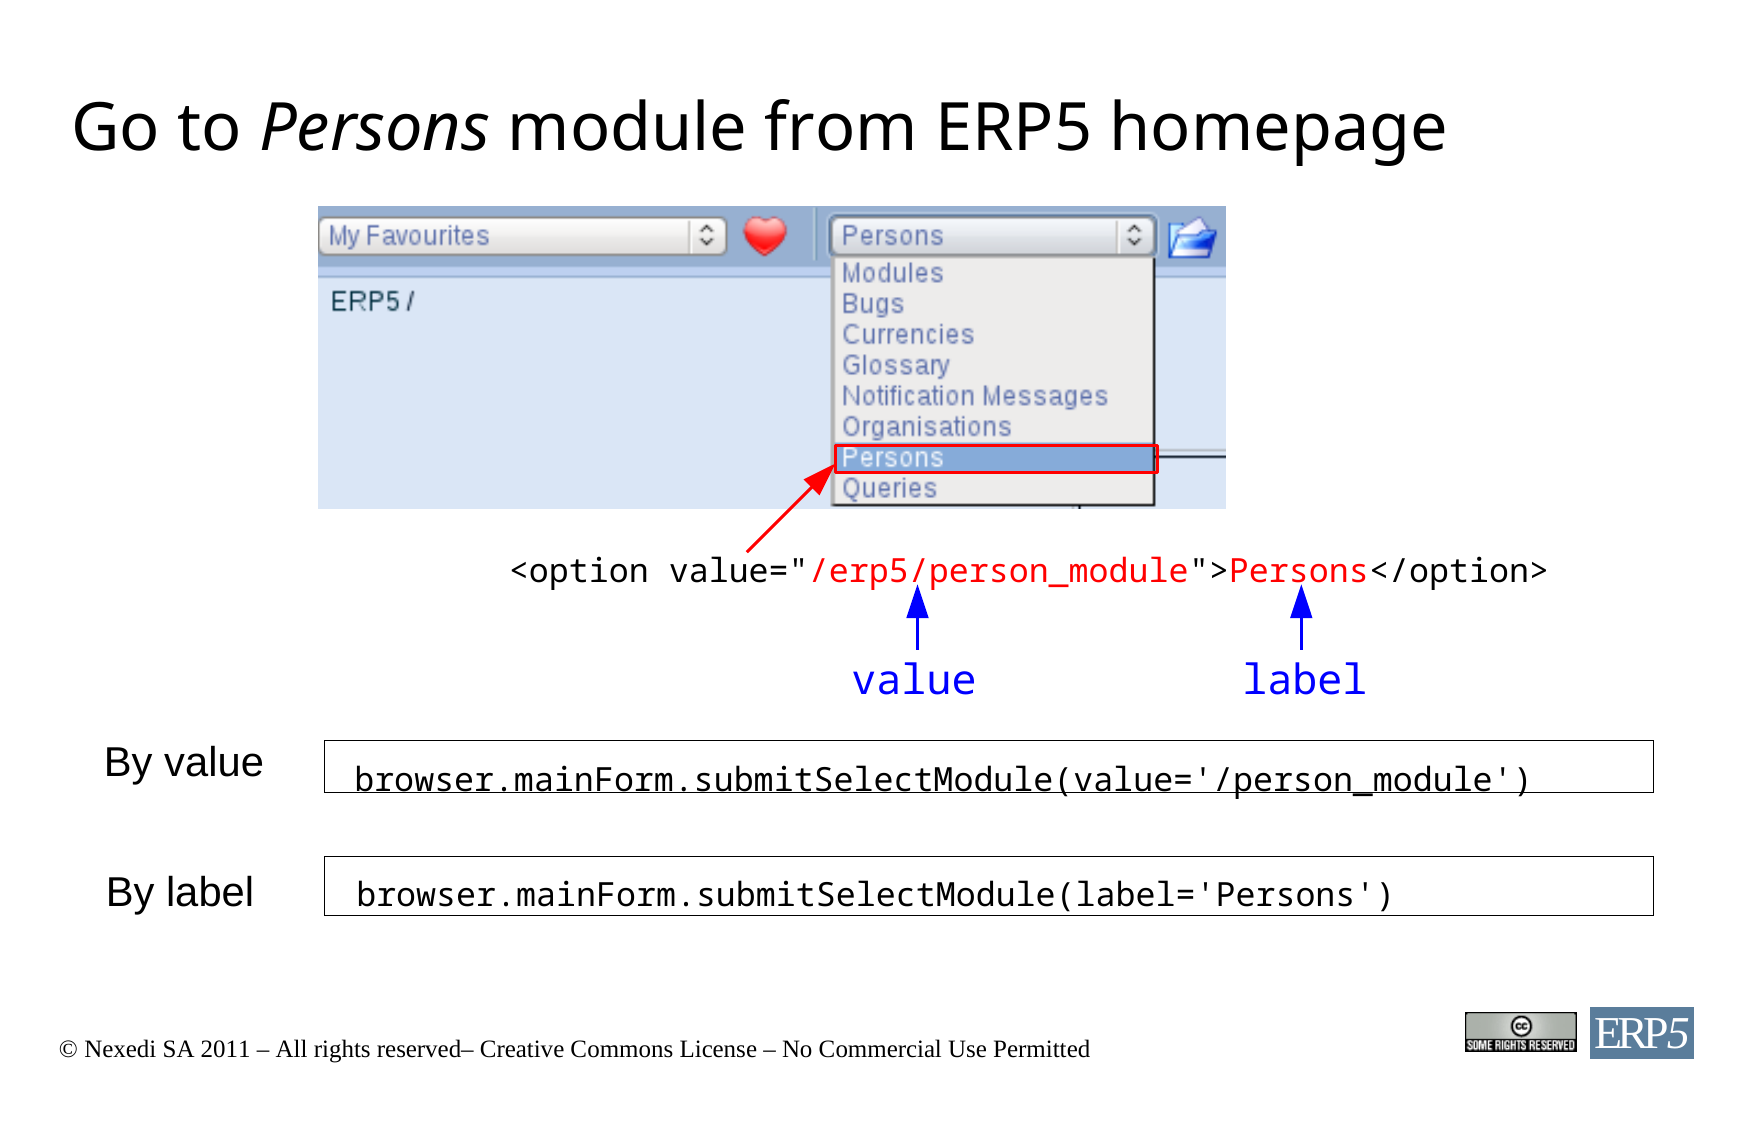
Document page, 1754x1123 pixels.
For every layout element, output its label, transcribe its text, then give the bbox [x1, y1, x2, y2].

text_box value [851, 649, 977, 696]
text_box By label [105, 868, 255, 916]
text_box <option value="/erp5/person_module">Persons</option> [509, 546, 1550, 585]
text_box By value [103, 738, 264, 786]
picture [1465, 1012, 1577, 1052]
text_box [324, 740, 1654, 793]
text_box browser.mainForm.submitSelectModule(label='Persons') [356, 871, 1654, 916]
text_box [835, 445, 1158, 473]
text_box label [1242, 649, 1368, 696]
text_box [324, 856, 1654, 916]
title Go to Persons module from ERP5 homepage [71, 63, 1707, 187]
picture [318, 206, 1226, 510]
text_box browser.mainForm.submitSelectModule(value='/person_module') [354, 755, 1654, 793]
